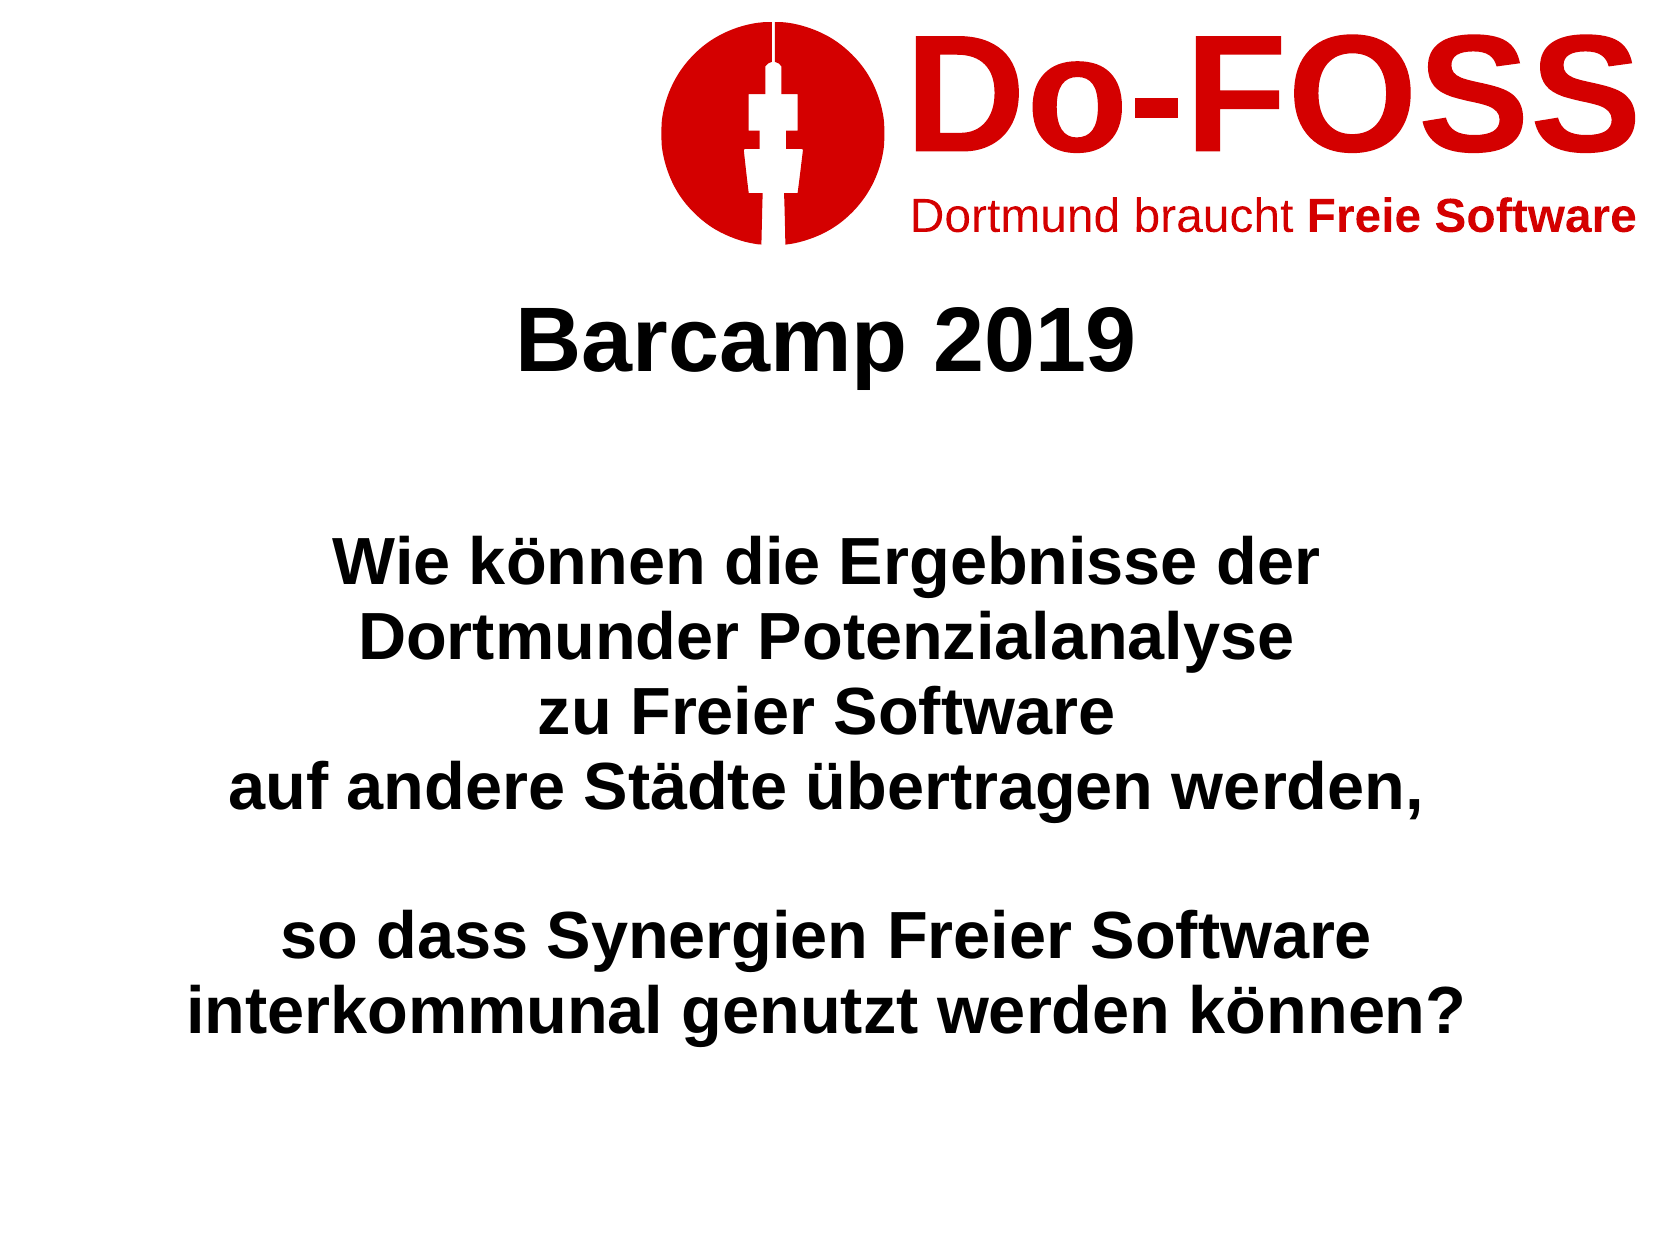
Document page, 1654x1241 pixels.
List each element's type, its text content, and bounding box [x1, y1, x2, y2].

title Barcamp 2019 [82, 236, 1571, 426]
subtitle Wie können die Ergebnisse der Dortmunder Potenzialanalyse zu Freier Software auf andere Städte übertragen werden, so dass Synergien Freier Software interkommunal genutzt werden können? [82, 426, 1571, 1146]
